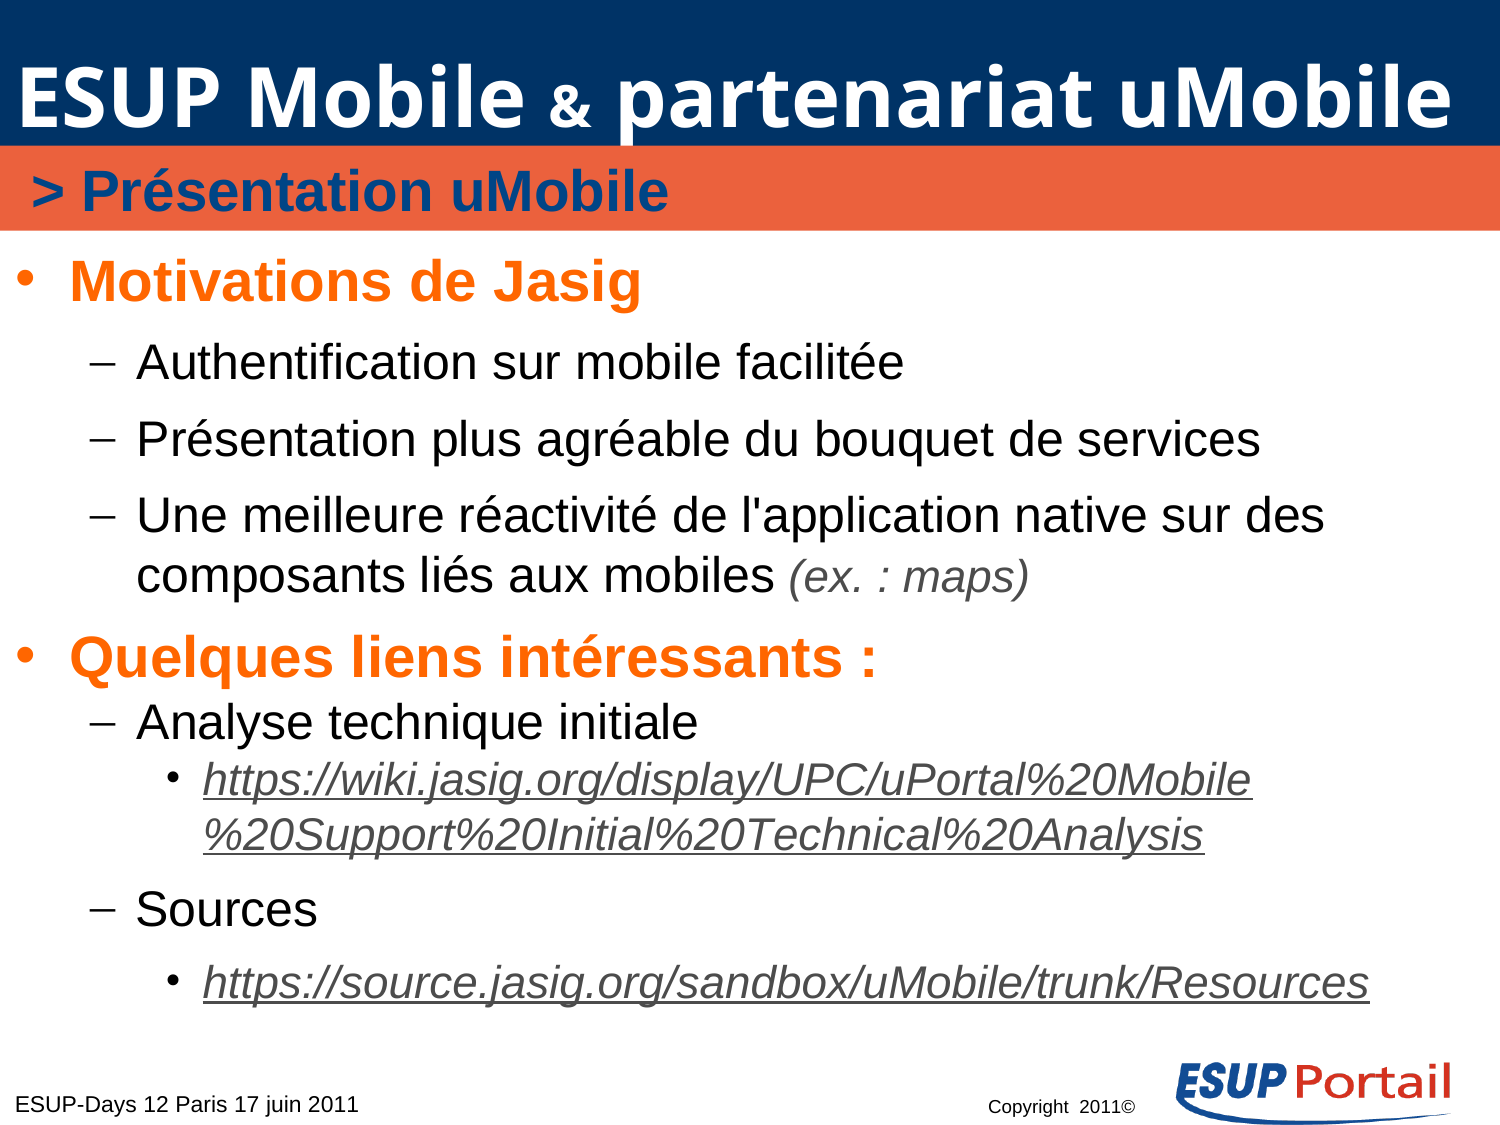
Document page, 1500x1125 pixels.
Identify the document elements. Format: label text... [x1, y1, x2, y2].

text_box ESUP-Days 12 Paris 17 juin 2011 [0, 1074, 632, 1125]
text_box ESUP Mobile & partenariat uMobile [0, 0, 1500, 145]
text_box Motivations de Jasig Authentification sur mobile facilitée Présentation plus agréable du bouquet de services Une meilleure réactivité de l'application native sur des composants liés aux mobiles (ex. : maps) Quelques liens intéressants : Analyse technique initiale https://wiki.jasig.org/display/UPC/uPortal%20Mobile%20Support%20Initial%20Technical%20Analysis Sources https://source.jasig.org/sandbox/uMobile/trunk/Resources [0, 231, 1500, 1074]
text_box > Présentation uMobile [0, 145, 1500, 231]
picture [1175, 1074, 1451, 1125]
